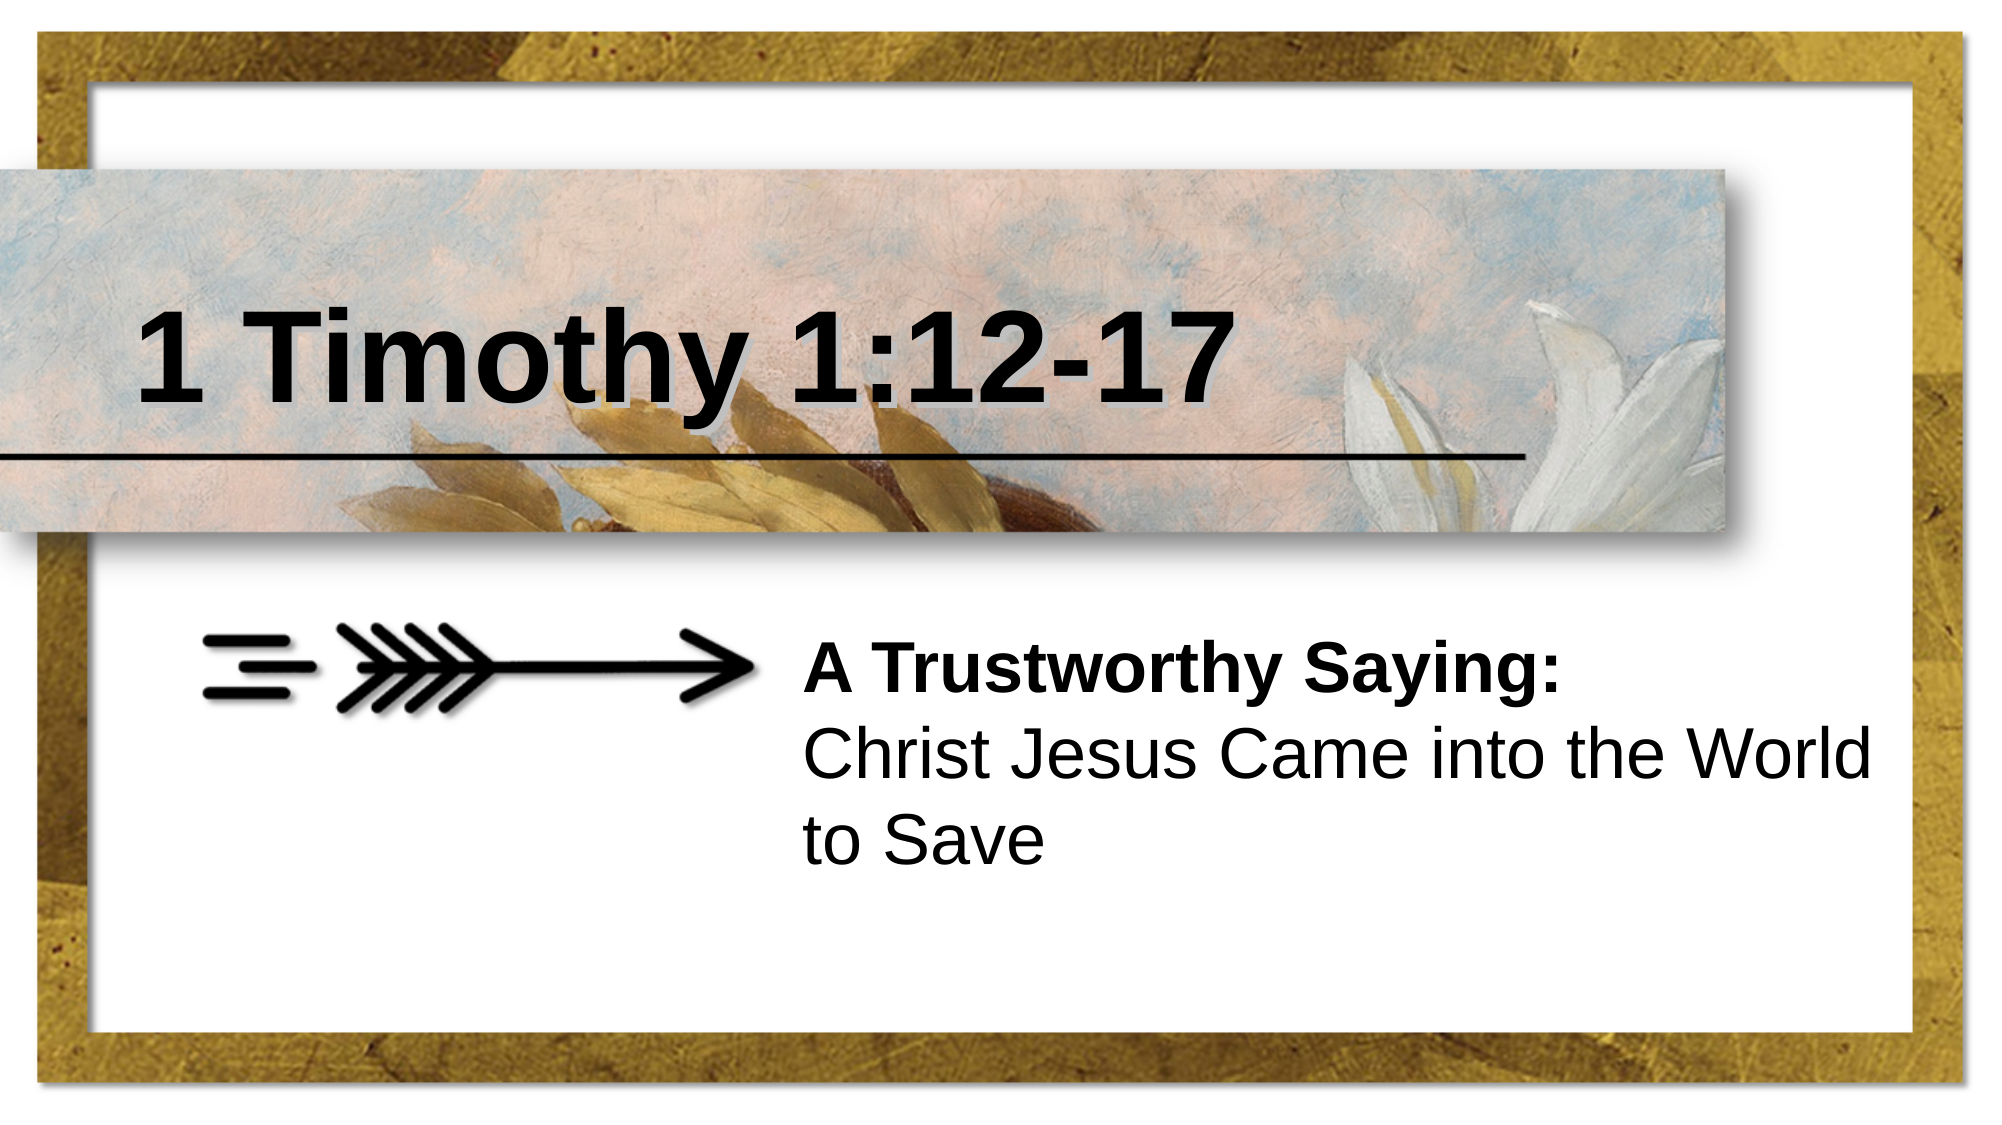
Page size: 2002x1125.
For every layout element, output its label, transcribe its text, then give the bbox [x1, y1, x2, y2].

picture [0, 0, 2002, 1125]
text_box A Trustworthy Saying: Christ Jesus Came into the World to Save [787, 612, 1901, 888]
text_box 1 Timothy 1:12-17 [118, 263, 1255, 436]
